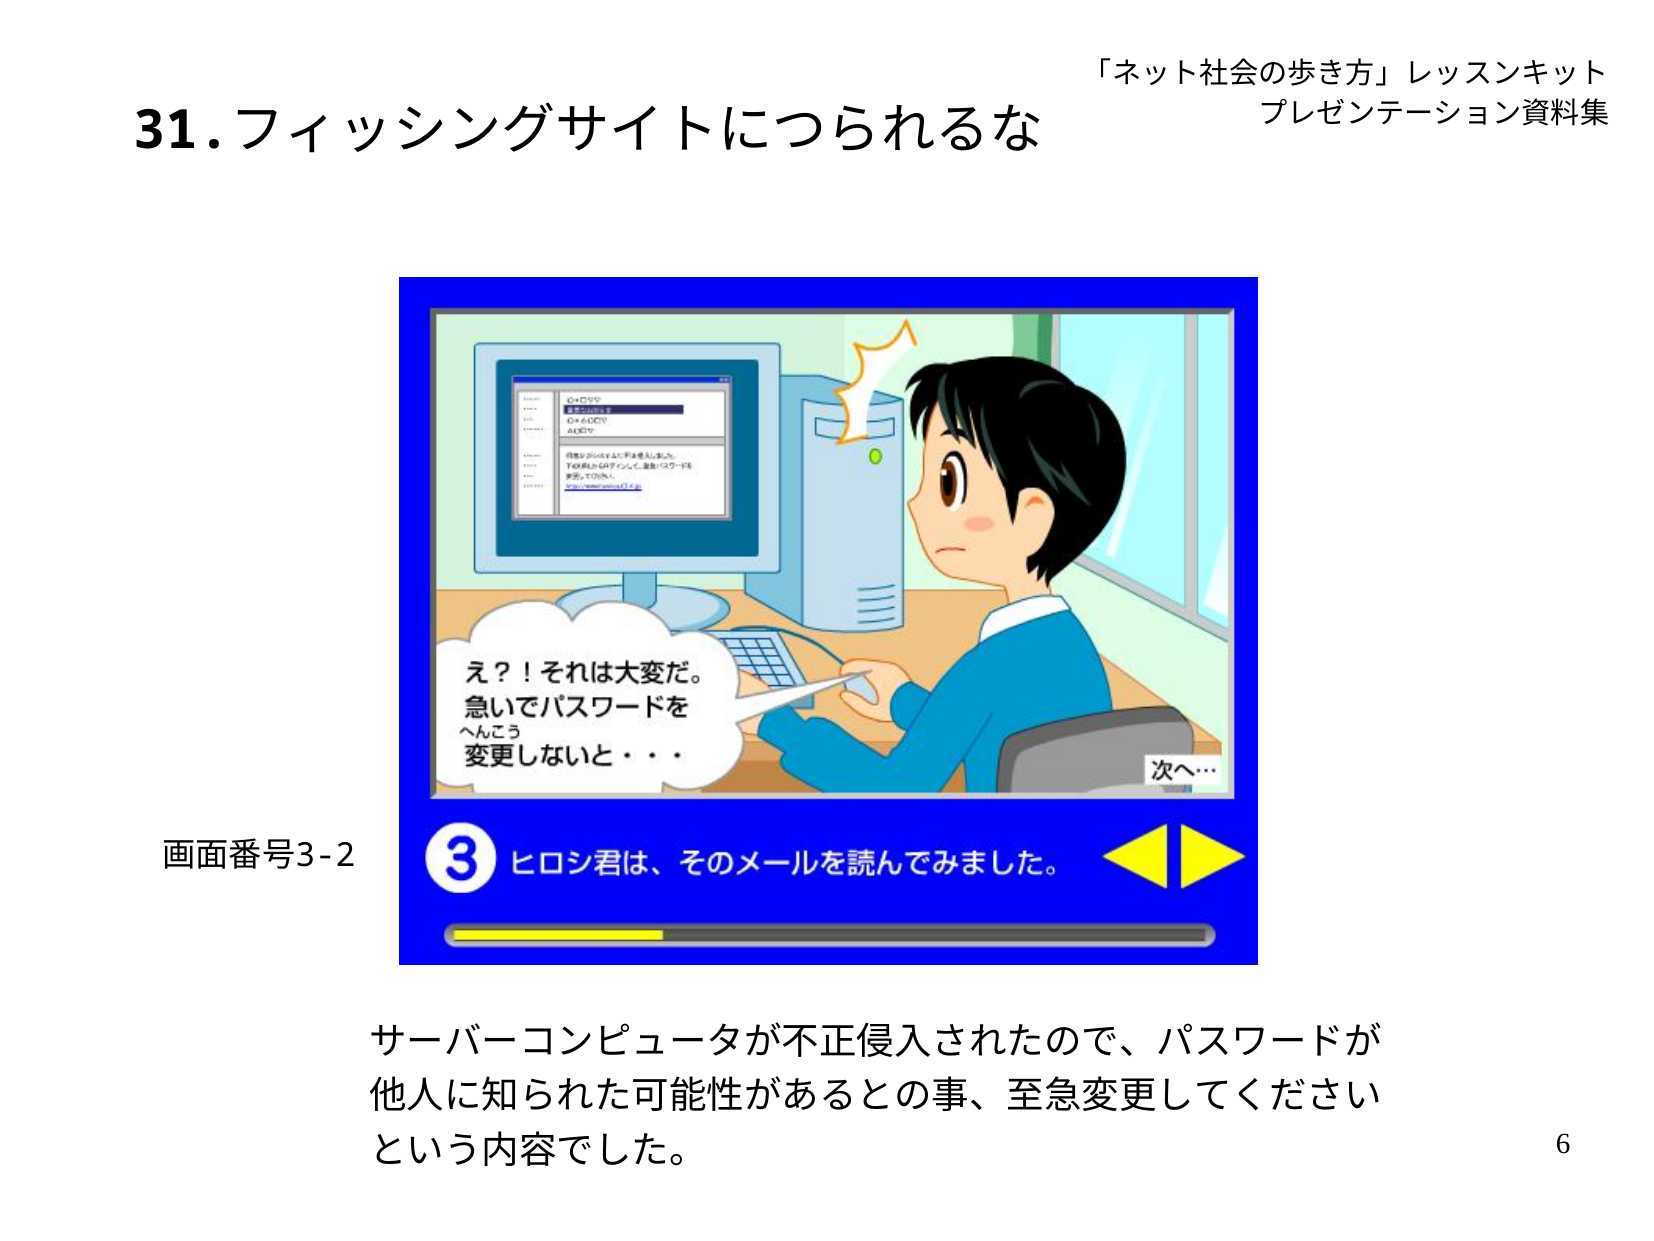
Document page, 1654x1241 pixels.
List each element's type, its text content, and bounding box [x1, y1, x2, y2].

text_box サーバーコンピュータが不正侵入されたので、パスワードが他人に知られた可能性があるとの事、至急変更してくださいという内容でした。 [354, 1003, 1418, 1182]
text_box 画面番号3-2 [147, 826, 384, 882]
picture [399, 277, 1258, 965]
text_box 「ネット社会の歩き方」レッスンキット プレゼンテーション資料集 [1062, 44, 1625, 139]
text_box 31.フィッシングサイトにつられるな [118, 88, 1093, 169]
